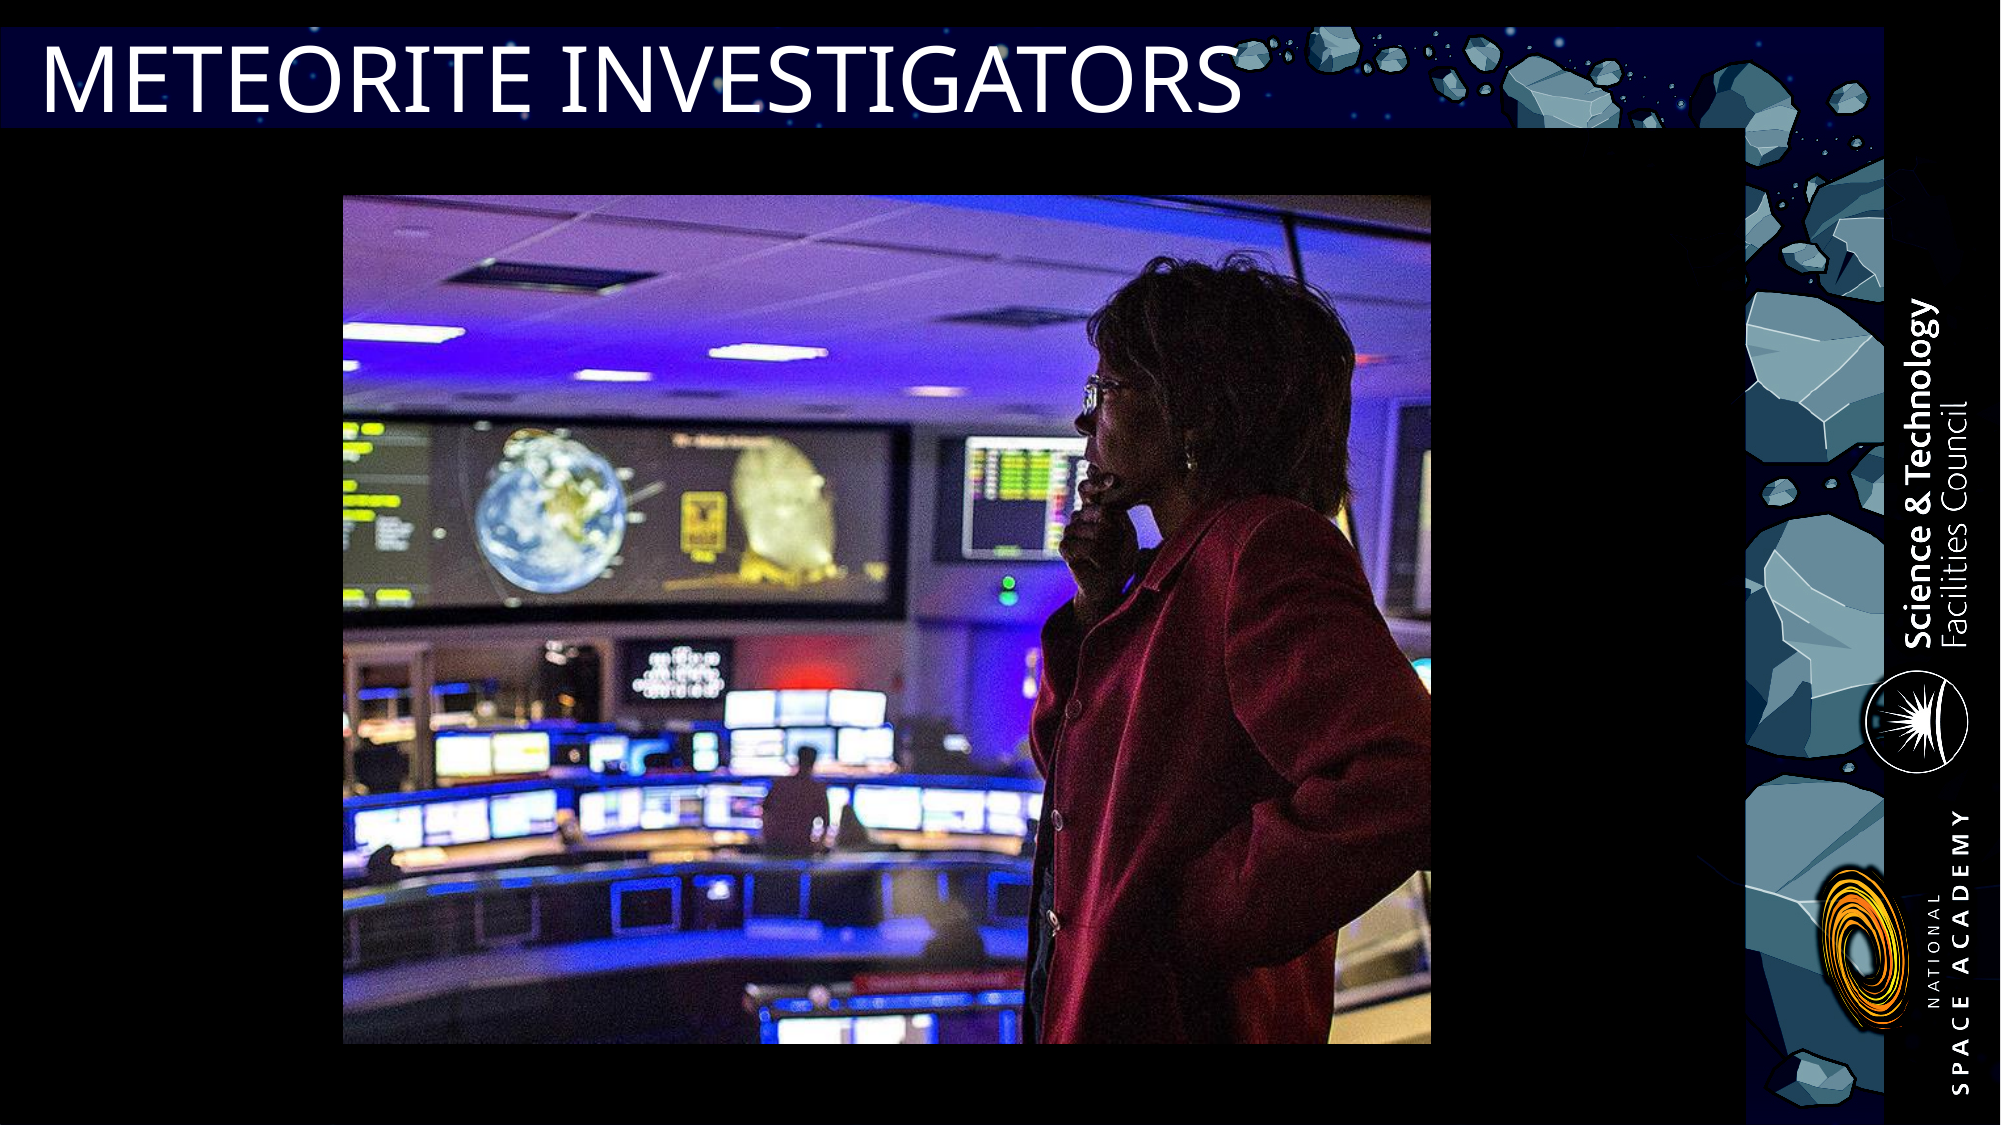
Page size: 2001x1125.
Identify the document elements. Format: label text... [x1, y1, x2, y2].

picture [343, 195, 1431, 1044]
text_box METEORITE INVESTIGATORS [23, 13, 1233, 141]
